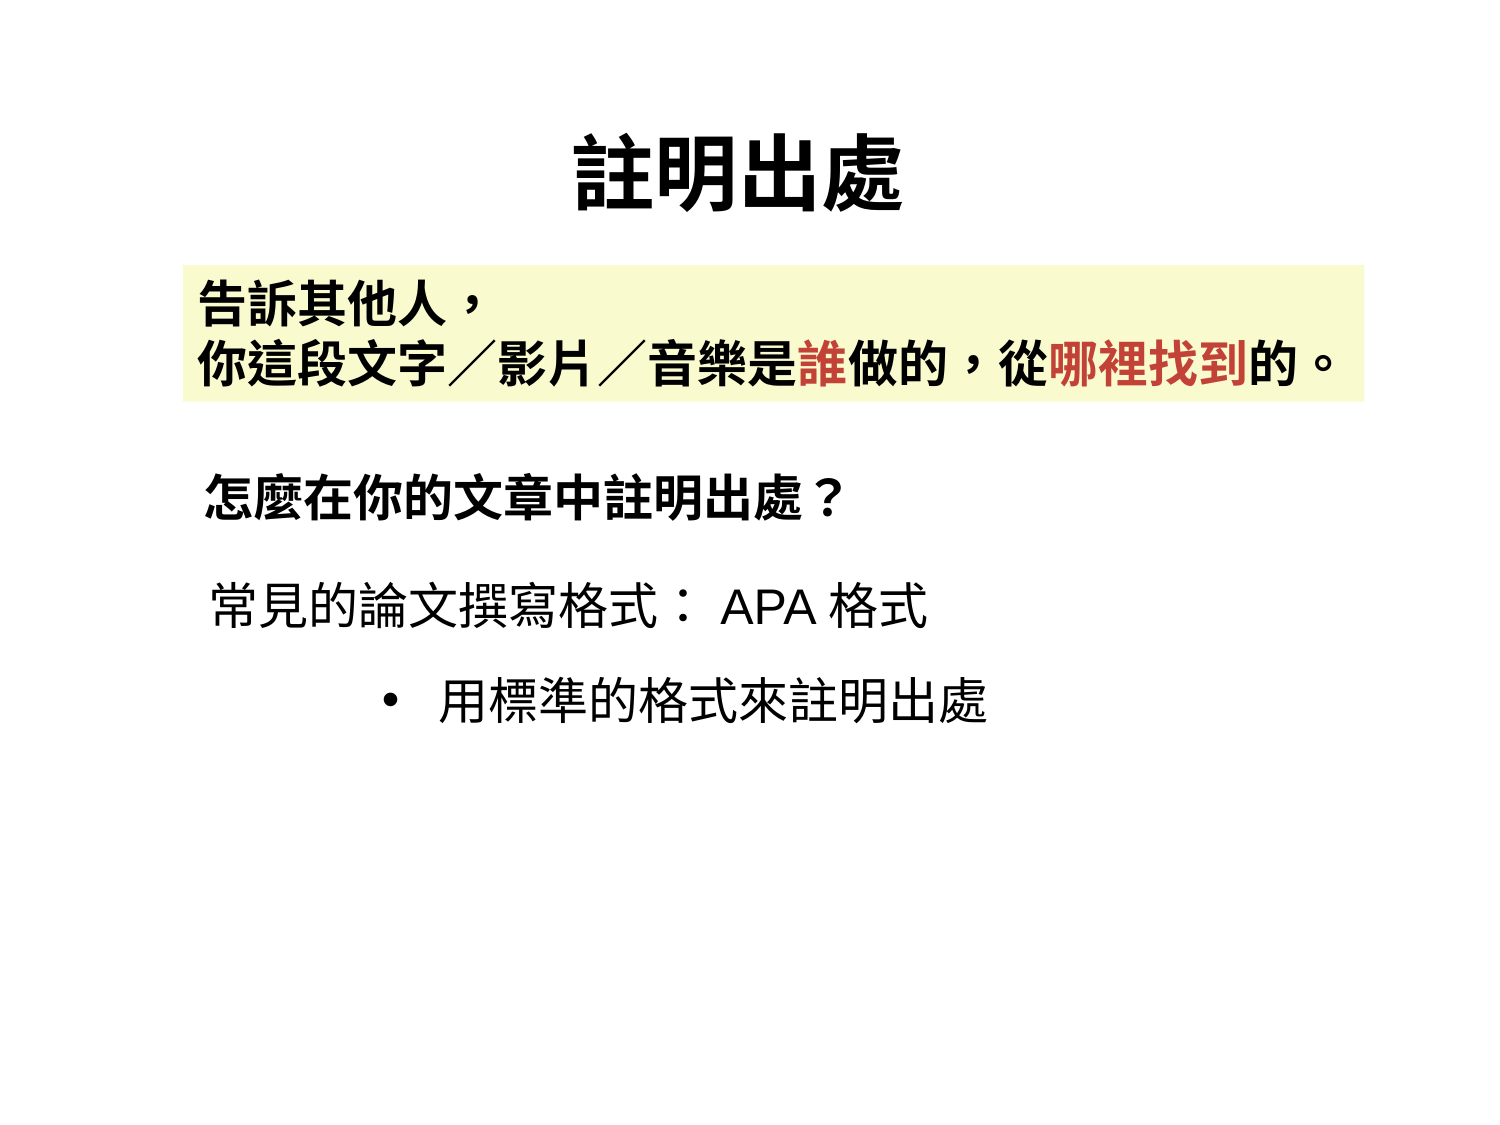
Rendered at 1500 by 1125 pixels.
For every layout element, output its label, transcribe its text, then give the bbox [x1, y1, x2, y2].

text_box 用標準的格式來註明出處 [217, 662, 1116, 737]
text_box 註明出處 [431, 113, 1046, 230]
text_box 怎麼在你的文章中註明出處？ [188, 458, 1323, 535]
text_box 常見的論文撰寫格式：APA格式 [193, 566, 1328, 643]
text_box [100, 78, 1400, 1047]
text_box 告訴其他人， 你這段文字／影片／音樂是誰做的，從哪裡找到的。 [183, 265, 1365, 402]
